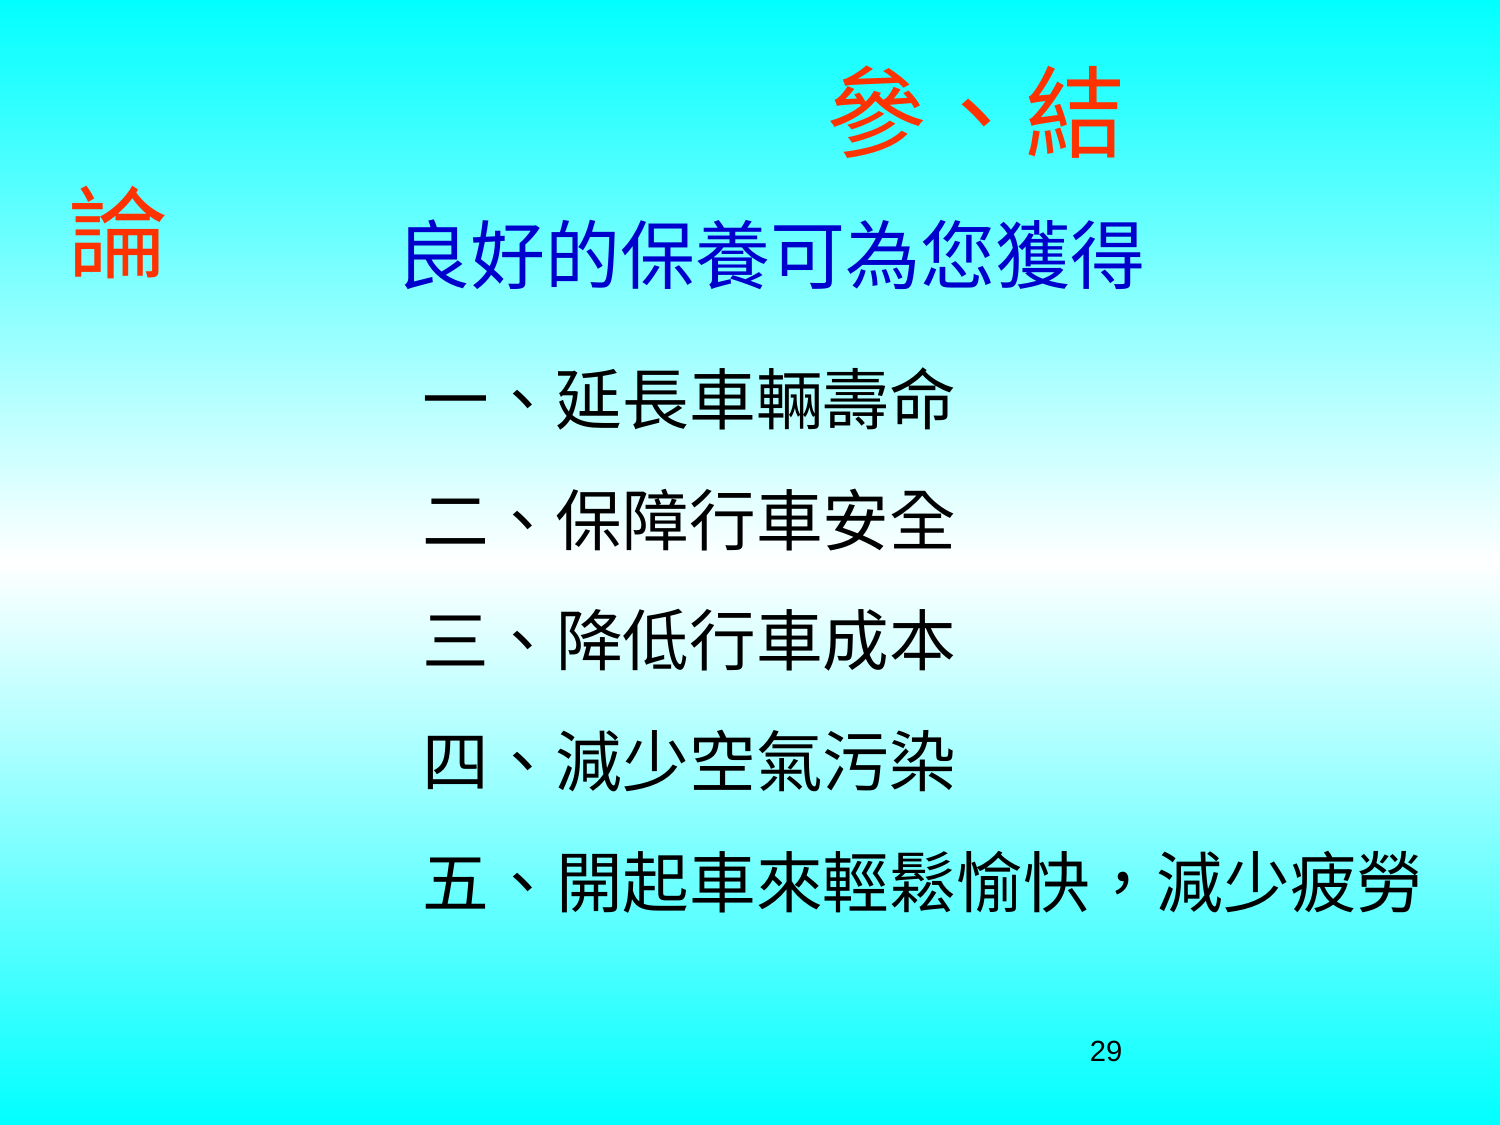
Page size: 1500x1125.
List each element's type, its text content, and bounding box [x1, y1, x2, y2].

text_box 良好的保養可為您獲得 [325, 196, 1412, 306]
text_box [1074, 1024, 1426, 1103]
text_box 一、延長車輛壽命 二、保障行車安全 三、降低行車成本 四、減少空氣污染 五、開起車來輕鬆愉快，減少疲勞 [408, 350, 1500, 846]
text_box 參、結 論 [53, 43, 1328, 188]
